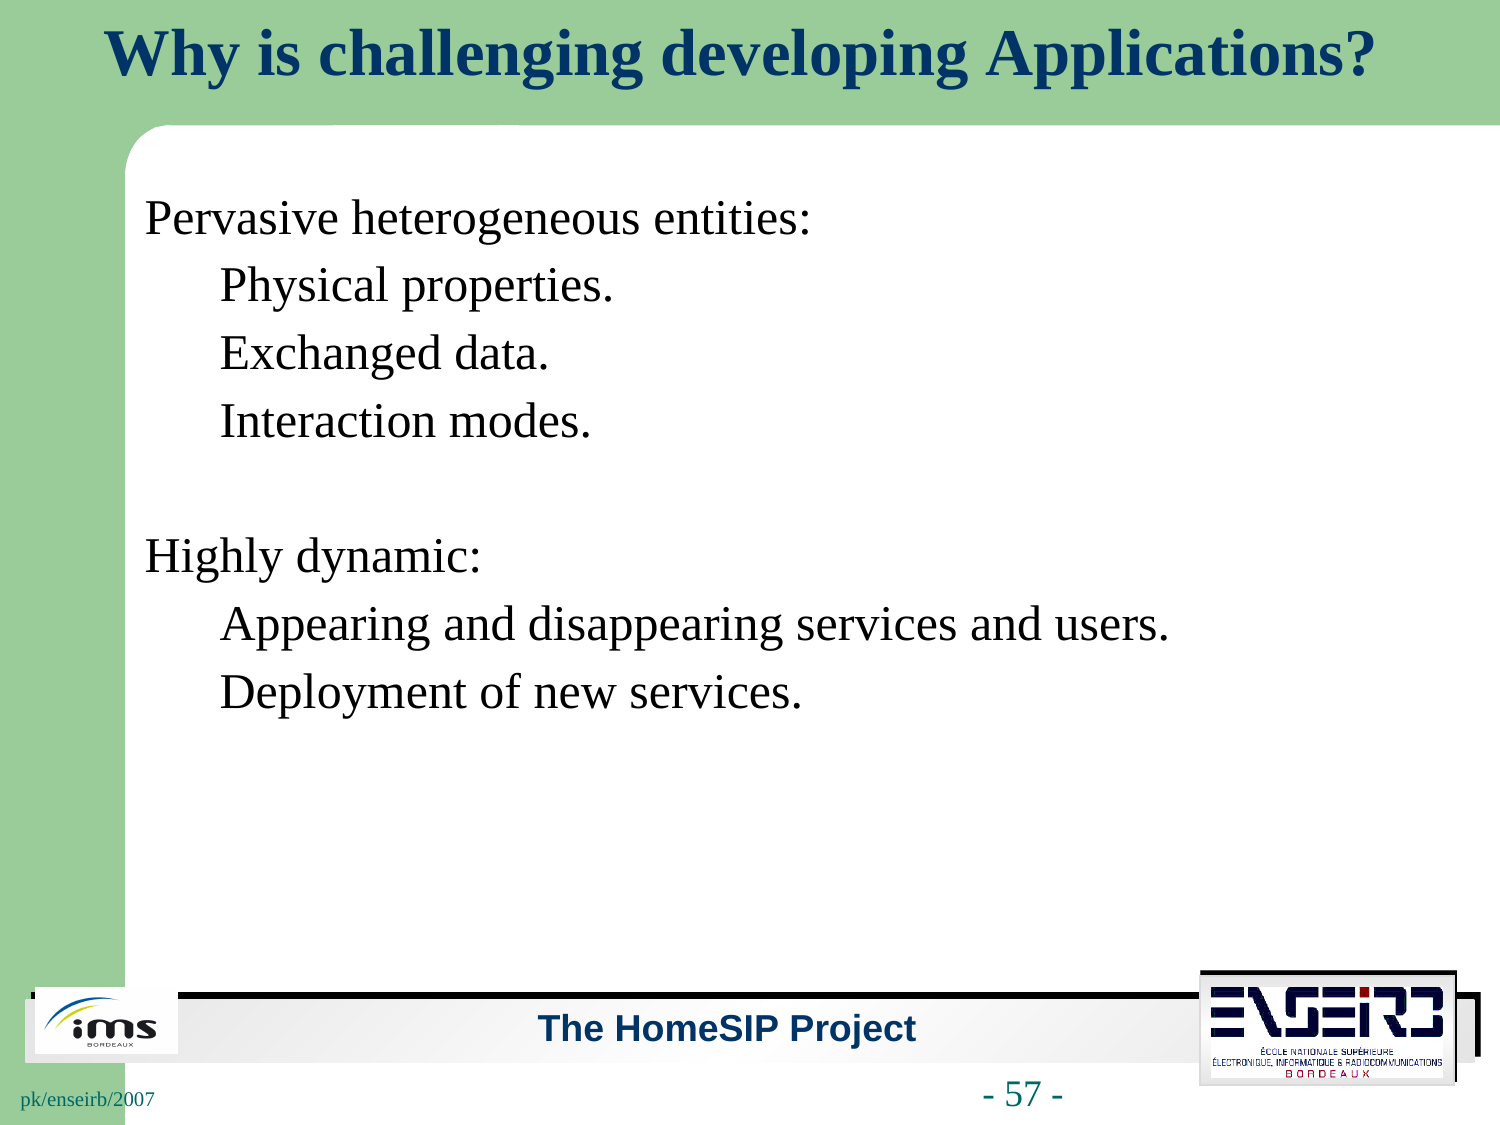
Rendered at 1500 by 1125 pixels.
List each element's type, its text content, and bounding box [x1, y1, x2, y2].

text_box Pervasive heterogeneous entities: Physical properties. Exchanged data. Interaction modes. Highly dynamic: Appearing and disappearing services and users. Deployment of new services. [129, 182, 1500, 793]
picture [35, 987, 178, 1054]
picture [1211, 987, 1443, 1078]
text_box Why is challenging developing Applications? [0, 8, 1500, 99]
